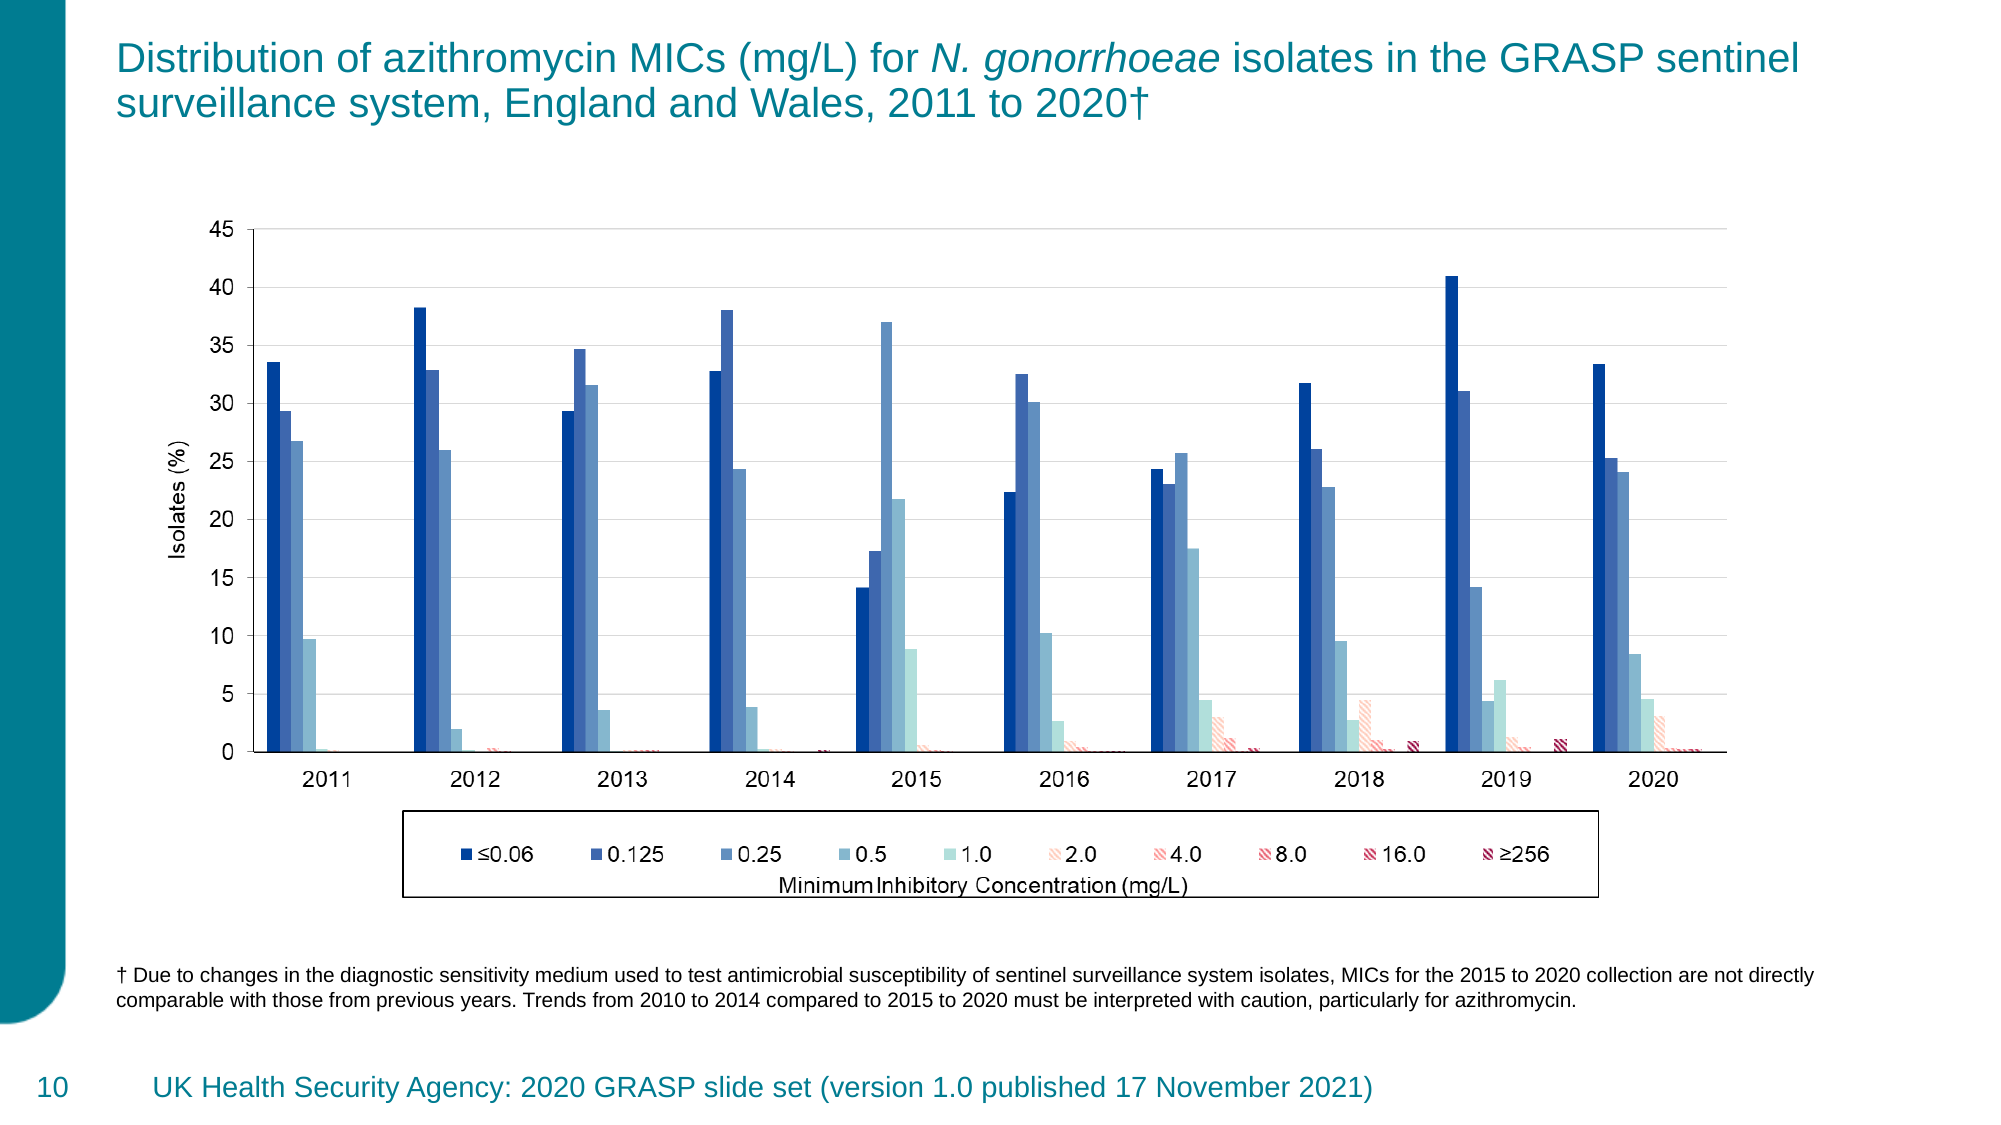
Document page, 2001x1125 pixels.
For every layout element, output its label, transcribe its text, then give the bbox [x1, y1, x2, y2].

text_box [21, 1056, 120, 1117]
picture [137, 201, 1789, 916]
title Distribution of azithromycin MICs (mg/L) for N. gonorrhoeae isolates in the GRASP sentinel surveillance system, England and Wales, 2011 to 2020† [101, 29, 1926, 189]
text_box UK Health Security Agency: 2020 GRASP slide set (version 1.0 published 17 November 2021) [137, 1056, 1780, 1116]
text_box † Due to changes in the diagnostic sensitivity medium used to test antimicrobial susceptibility of sentinel surveillance system isolates, MICs for the 2015 to 2020 collection are not directly comparable with those from previous years. Trends from 2010 to 2014 compared to 2015 to 2020 must be interpreted with caution, particularly for azithromycin. [101, 954, 1854, 1019]
